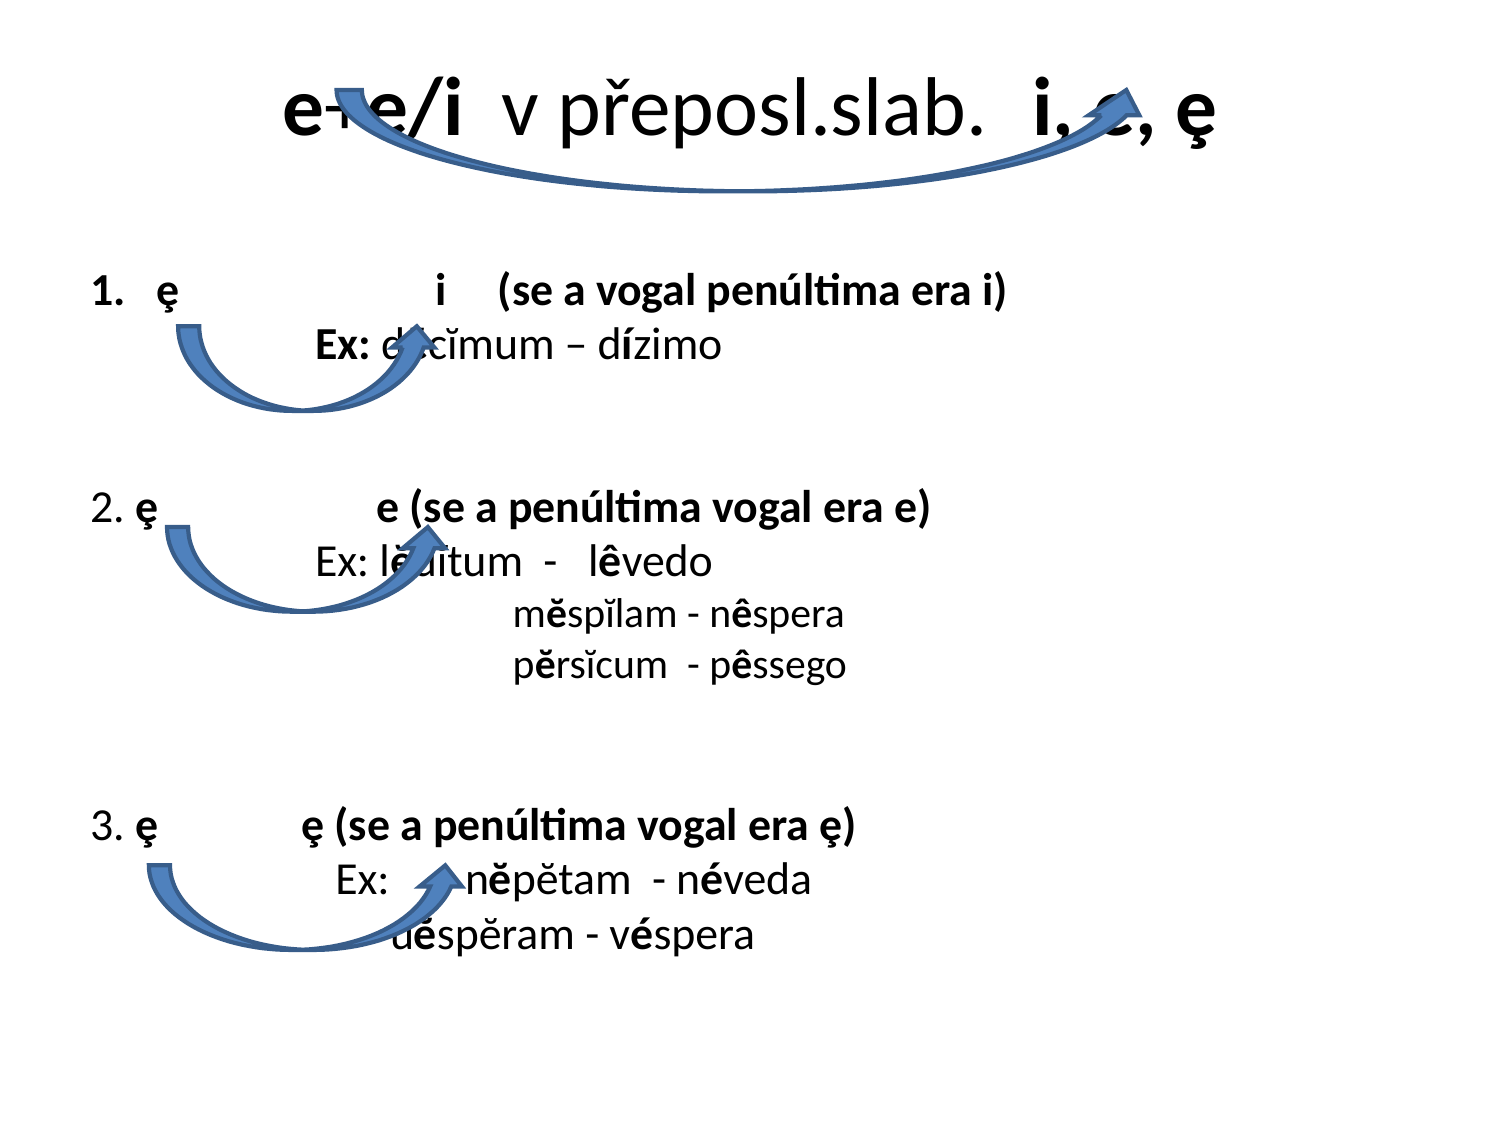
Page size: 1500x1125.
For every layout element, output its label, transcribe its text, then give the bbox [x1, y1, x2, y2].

text_box [178, 326, 435, 411]
text_box [336, 90, 1140, 192]
list 1. ȩ i (se a vogal penúltima era i) Ex: dĕcĭmum – dízimo 2. ȩ e (se a penúltima vogal era e) Ex: lĕuĭtum - lêvedo mĕspĭlam - nêspera pĕrsĭcum - pêssego 3. ȩ ȩ (se a penúltima vogal era ȩ) Ex: nĕpĕtam - néveda uĕspĕram - véspera [75, 262, 1426, 1005]
title e+e/i v přeposl.slab. i, e, ȩ [75, 45, 1426, 233]
text_box [148, 865, 462, 950]
text_box [167, 527, 446, 612]
